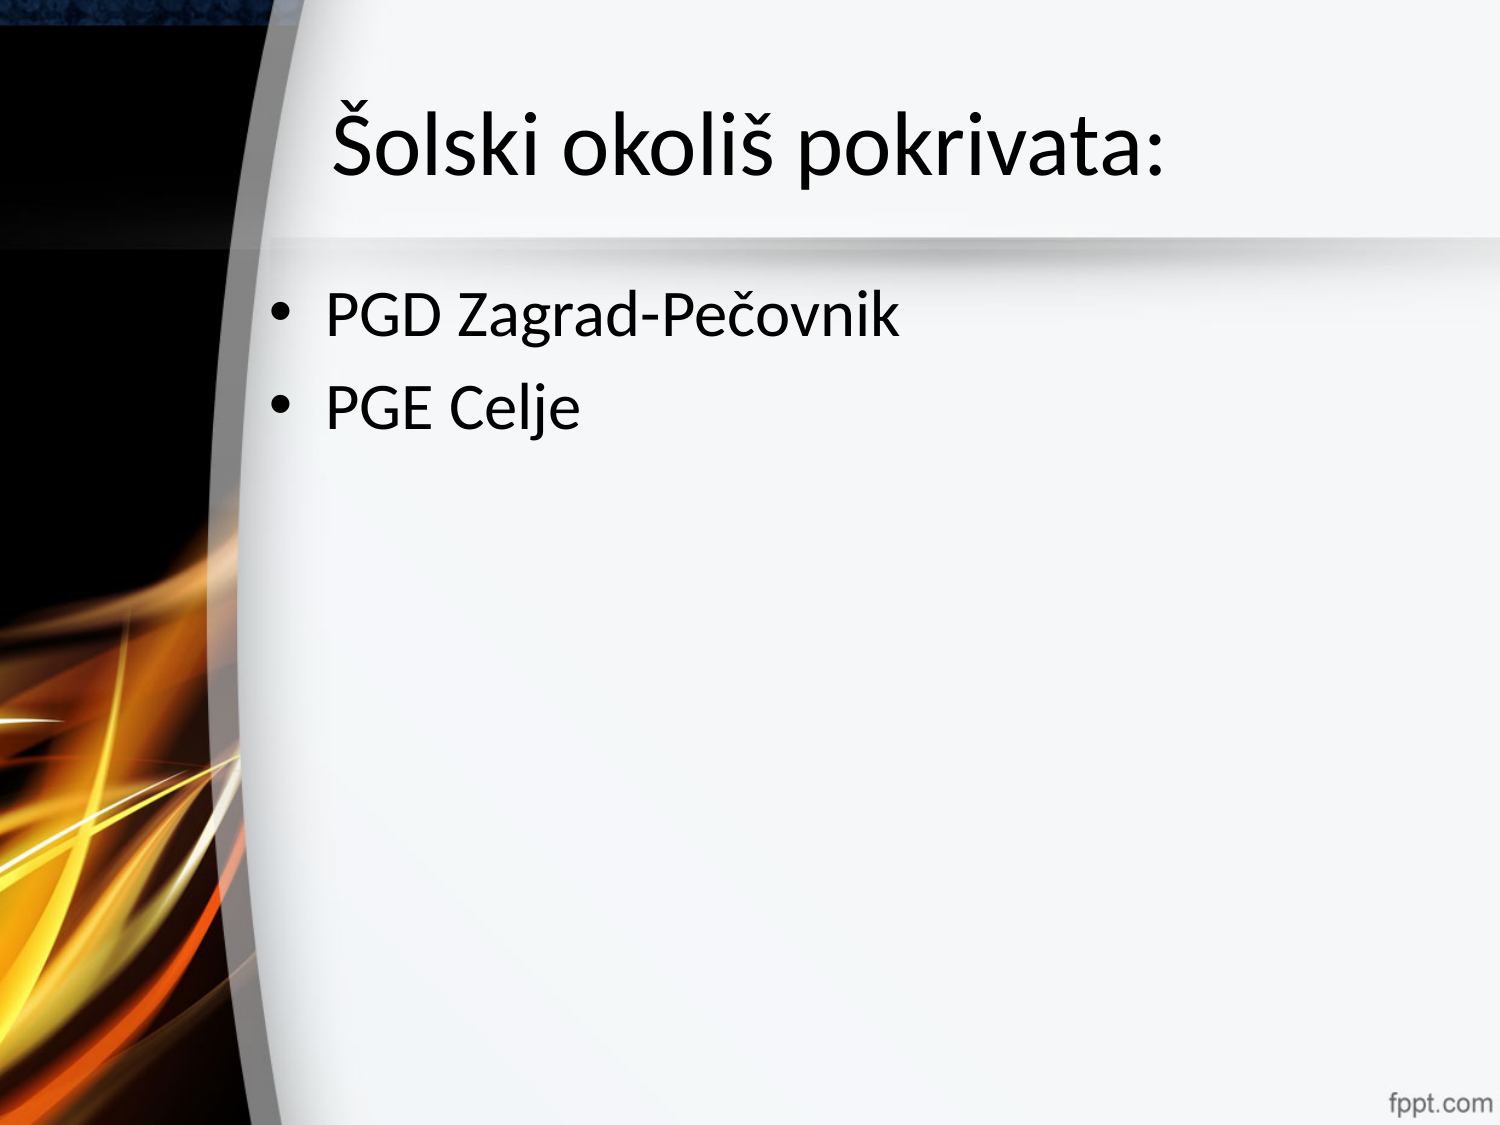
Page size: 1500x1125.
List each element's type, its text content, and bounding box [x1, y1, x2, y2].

picture [0, 0, 1500, 1125]
title Šolski okoliš pokrivata: [75, 45, 1425, 233]
list PGD Zagrad-Pečovnik PGE Celje [253, 262, 1425, 1005]
